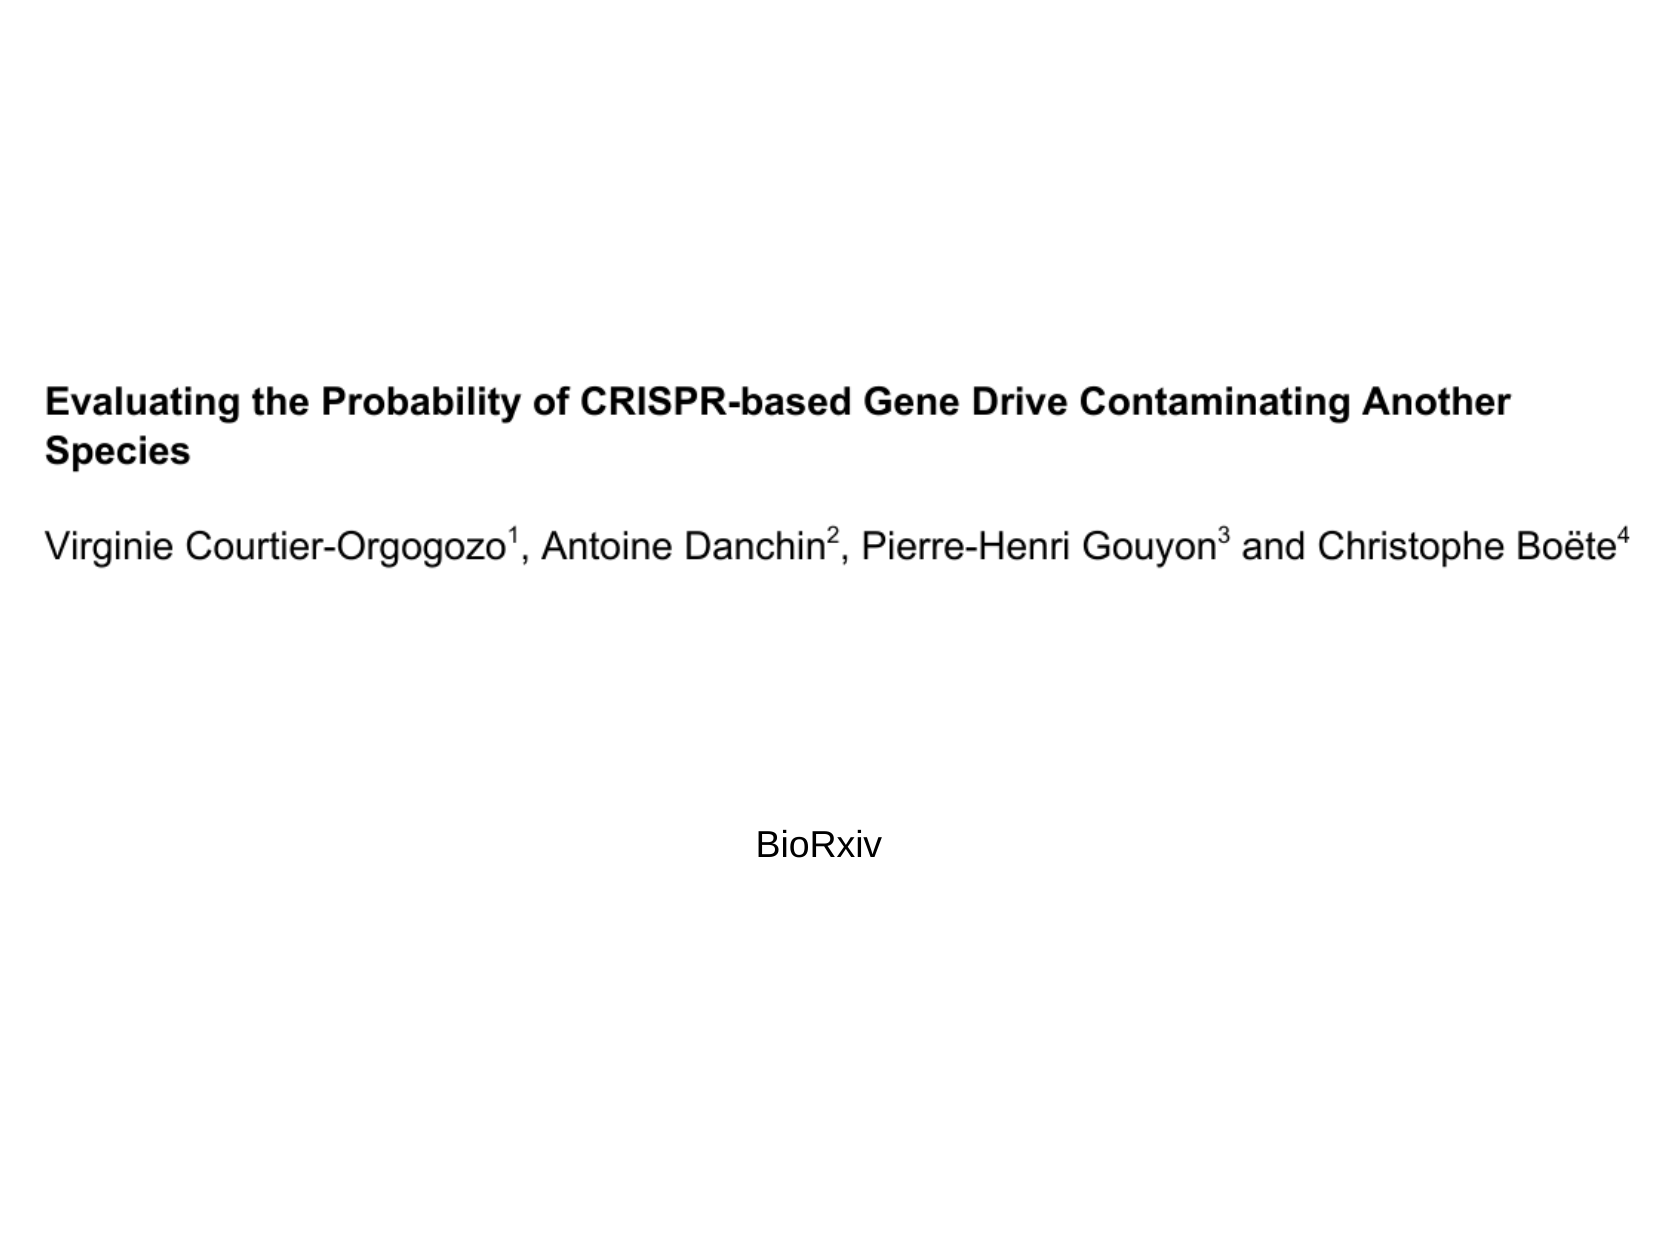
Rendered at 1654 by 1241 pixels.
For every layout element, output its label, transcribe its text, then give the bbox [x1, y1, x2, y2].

text_box BioRxiv [740, 816, 898, 874]
picture [14, 336, 1654, 619]
